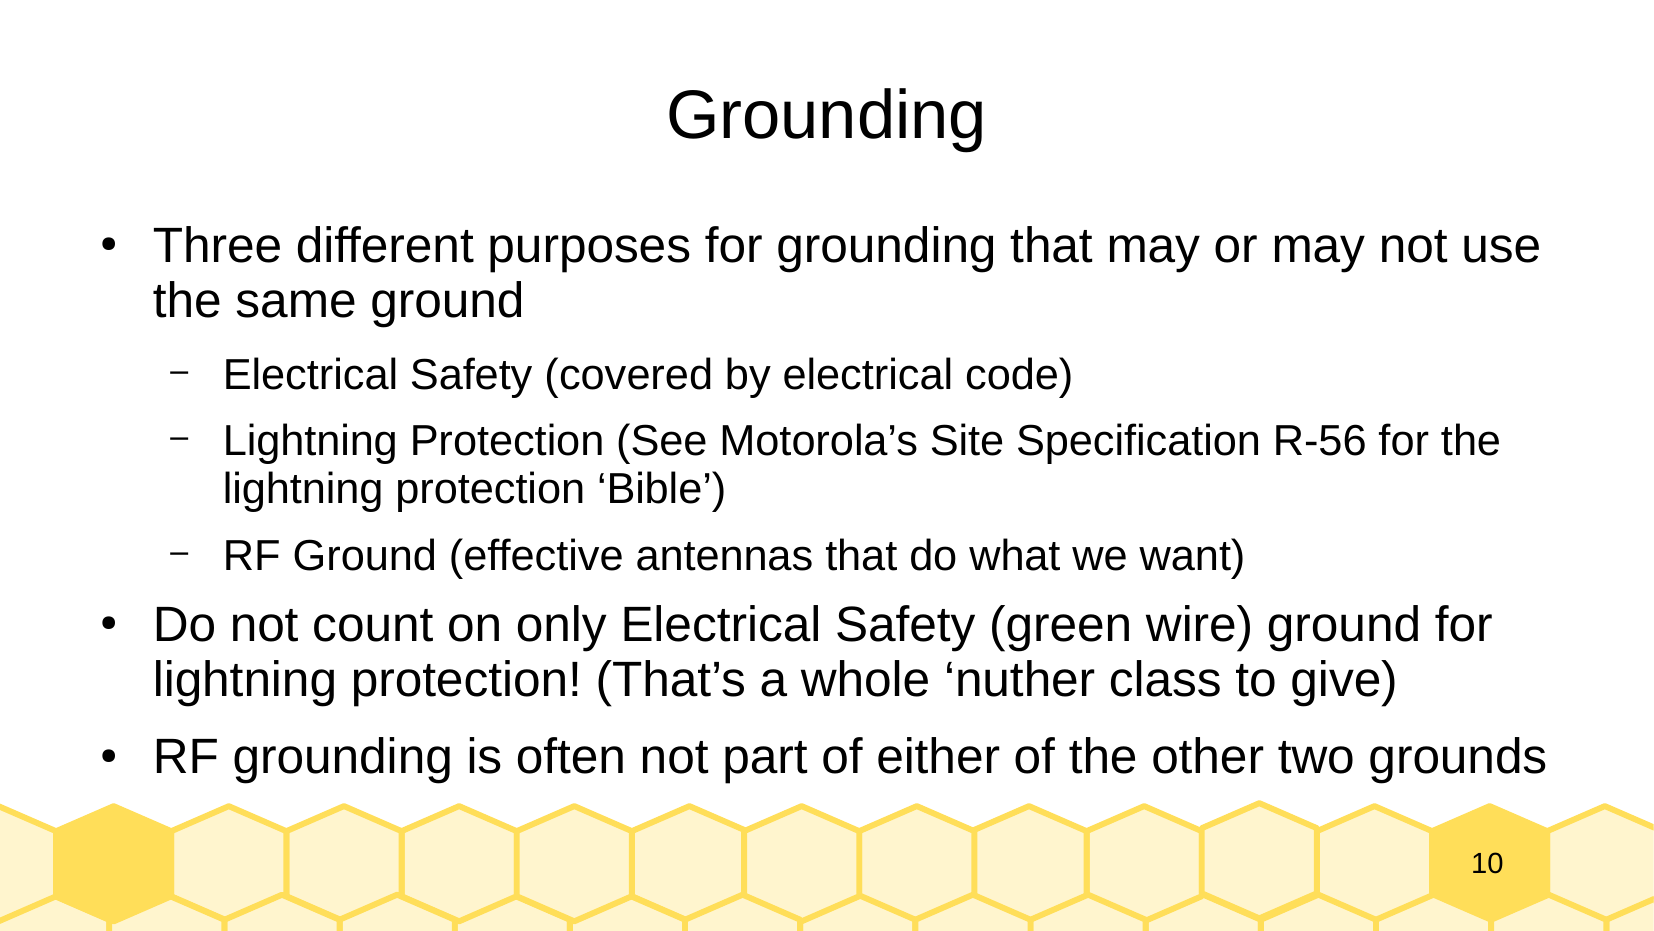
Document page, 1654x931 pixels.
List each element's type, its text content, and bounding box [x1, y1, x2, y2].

list Three different purposes for grounding that may or may not use the same ground Electrical Safety (covered by electrical code) Lightning Protection (See Motorola’s Site Specification R-56 for the lightning protection ‘Bible’) RF Ground (effective antennas that do what we want) Do not count on only Electrical Safety (green wire) ground for lightning protection! (That’s a whole ‘nuther class to give) RF grounding is often not part of either of the other two grounds [82, 217, 1571, 788]
title Grounding [82, 37, 1571, 193]
